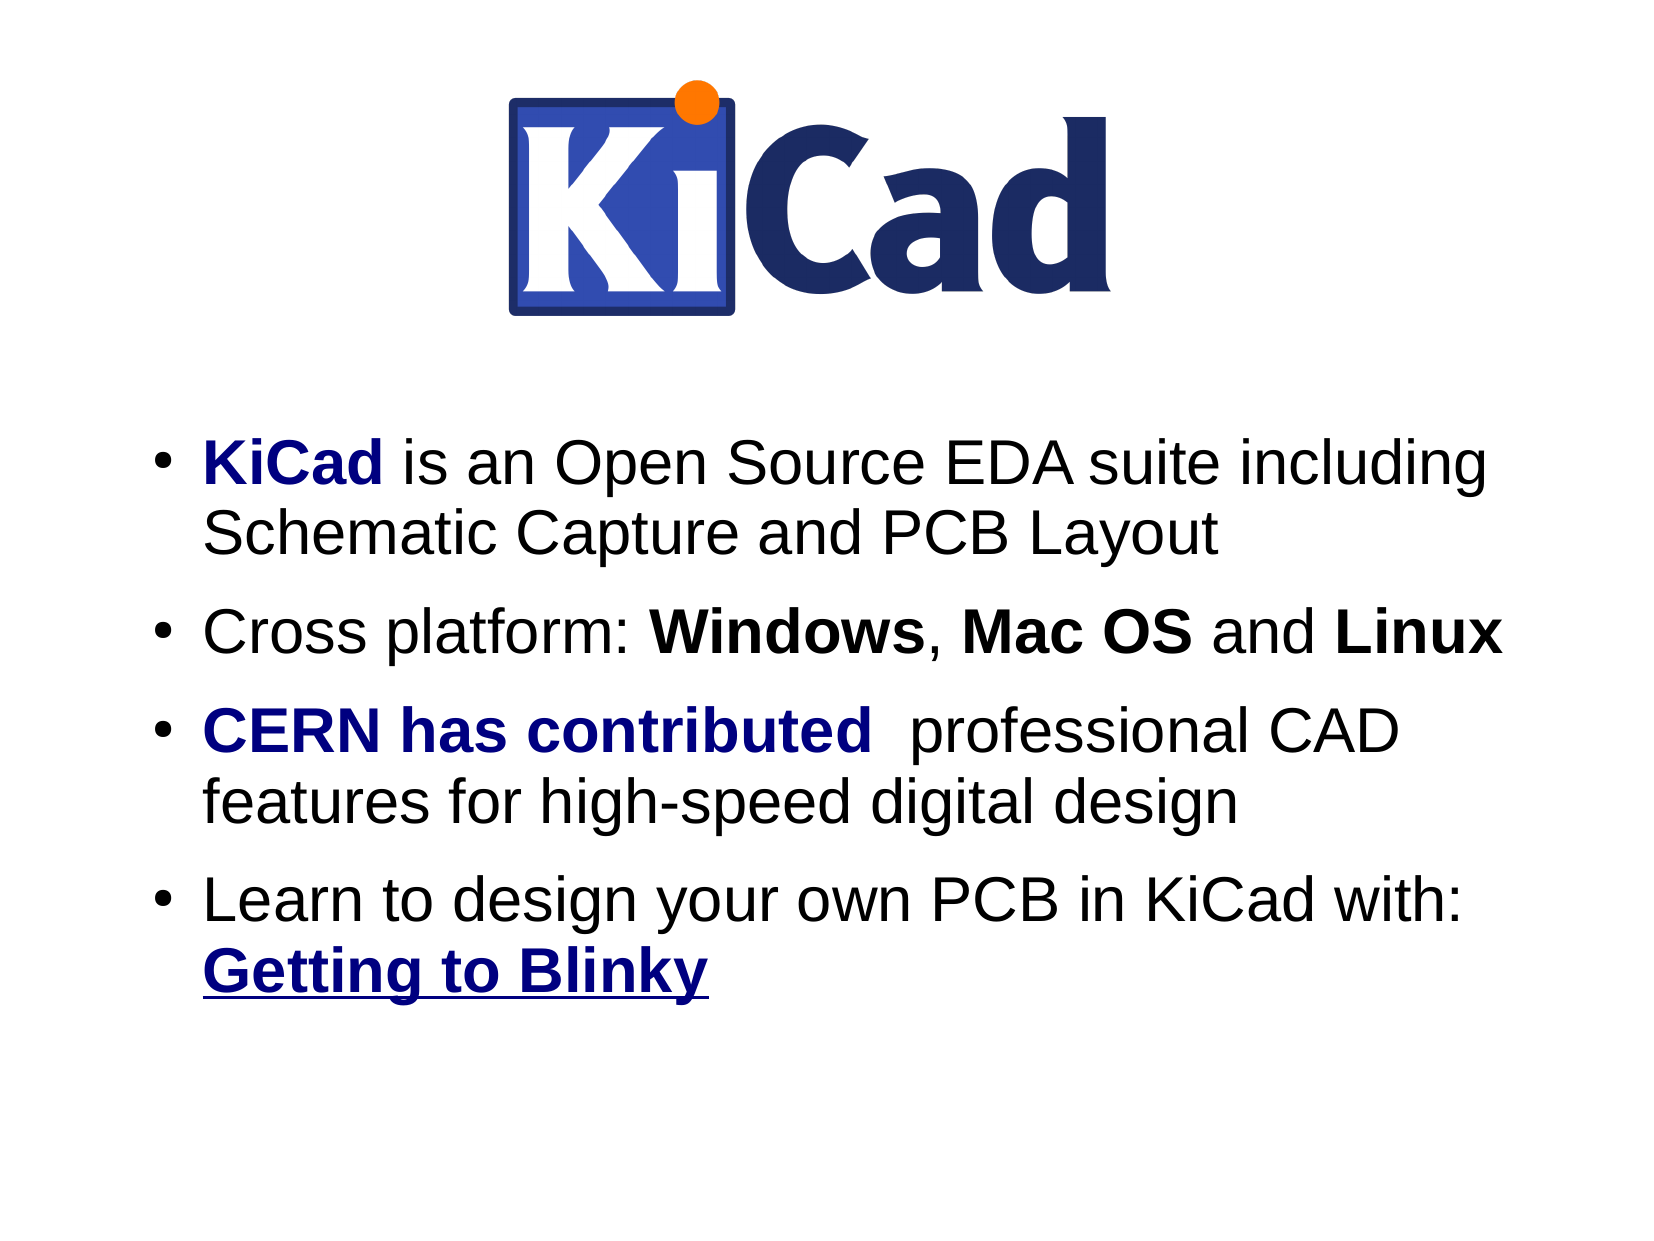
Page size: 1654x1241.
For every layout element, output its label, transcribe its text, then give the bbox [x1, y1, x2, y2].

picture [494, 68, 1120, 324]
list KiCad is an Open Source EDA suite including Schematic Capture and PCB Layout Cross platform: Windows, Mac OS and Linux CERN has contributed professional CAD features for high-speed digital design Learn to design your own PCB in KiCad with: Getting to Blinky [124, 426, 1516, 1048]
